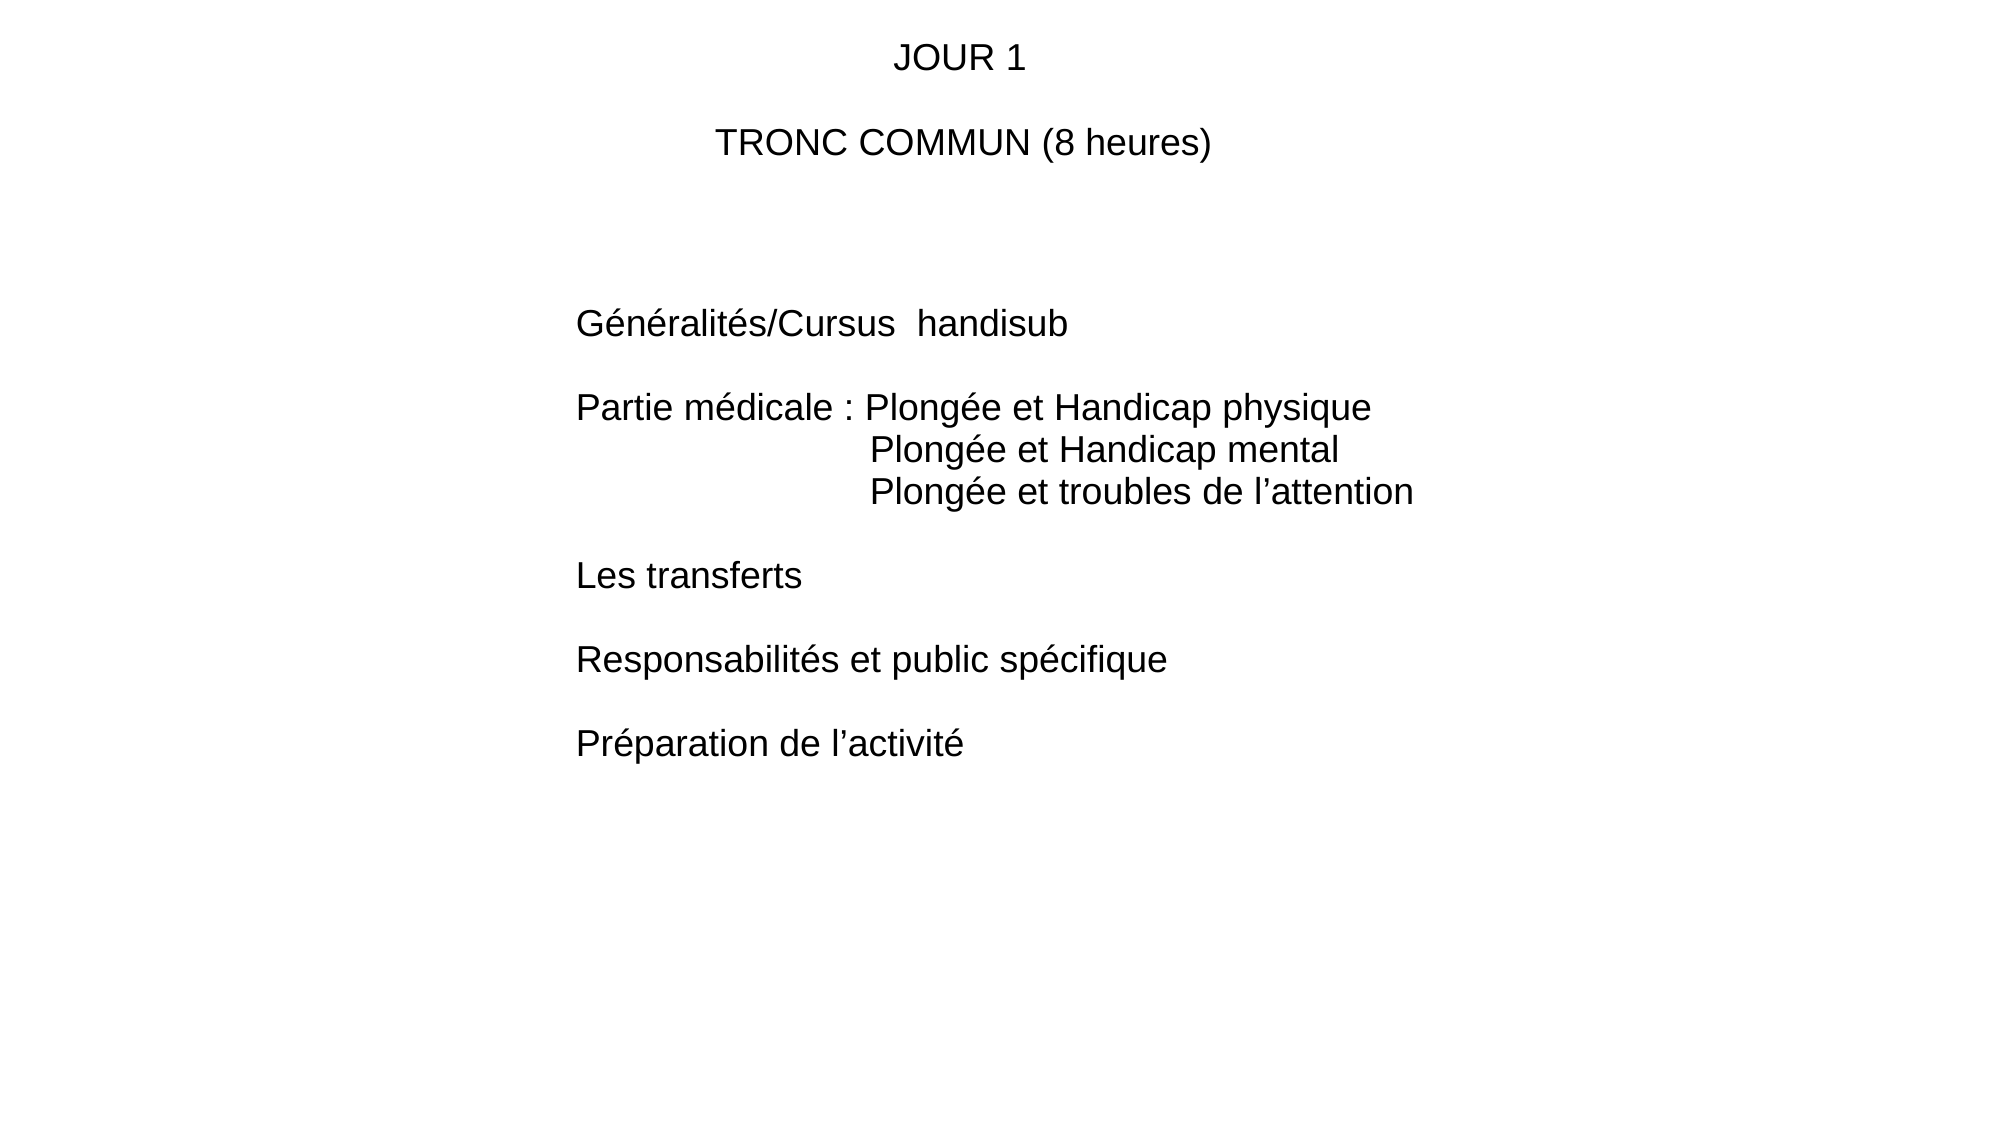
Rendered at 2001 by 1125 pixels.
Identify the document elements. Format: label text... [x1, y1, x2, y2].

text_box JOUR 1 TRONC COMMUN (8 heures) [679, 29, 1241, 255]
text_box Généralités/Cursus handisub Partie médicale : Plongée et Handicap physique Plongée et Handicap mental Plongée et troubles de l’attention Les transferts Responsabilités et public spécifique Préparation de l’activité [561, 295, 1447, 772]
